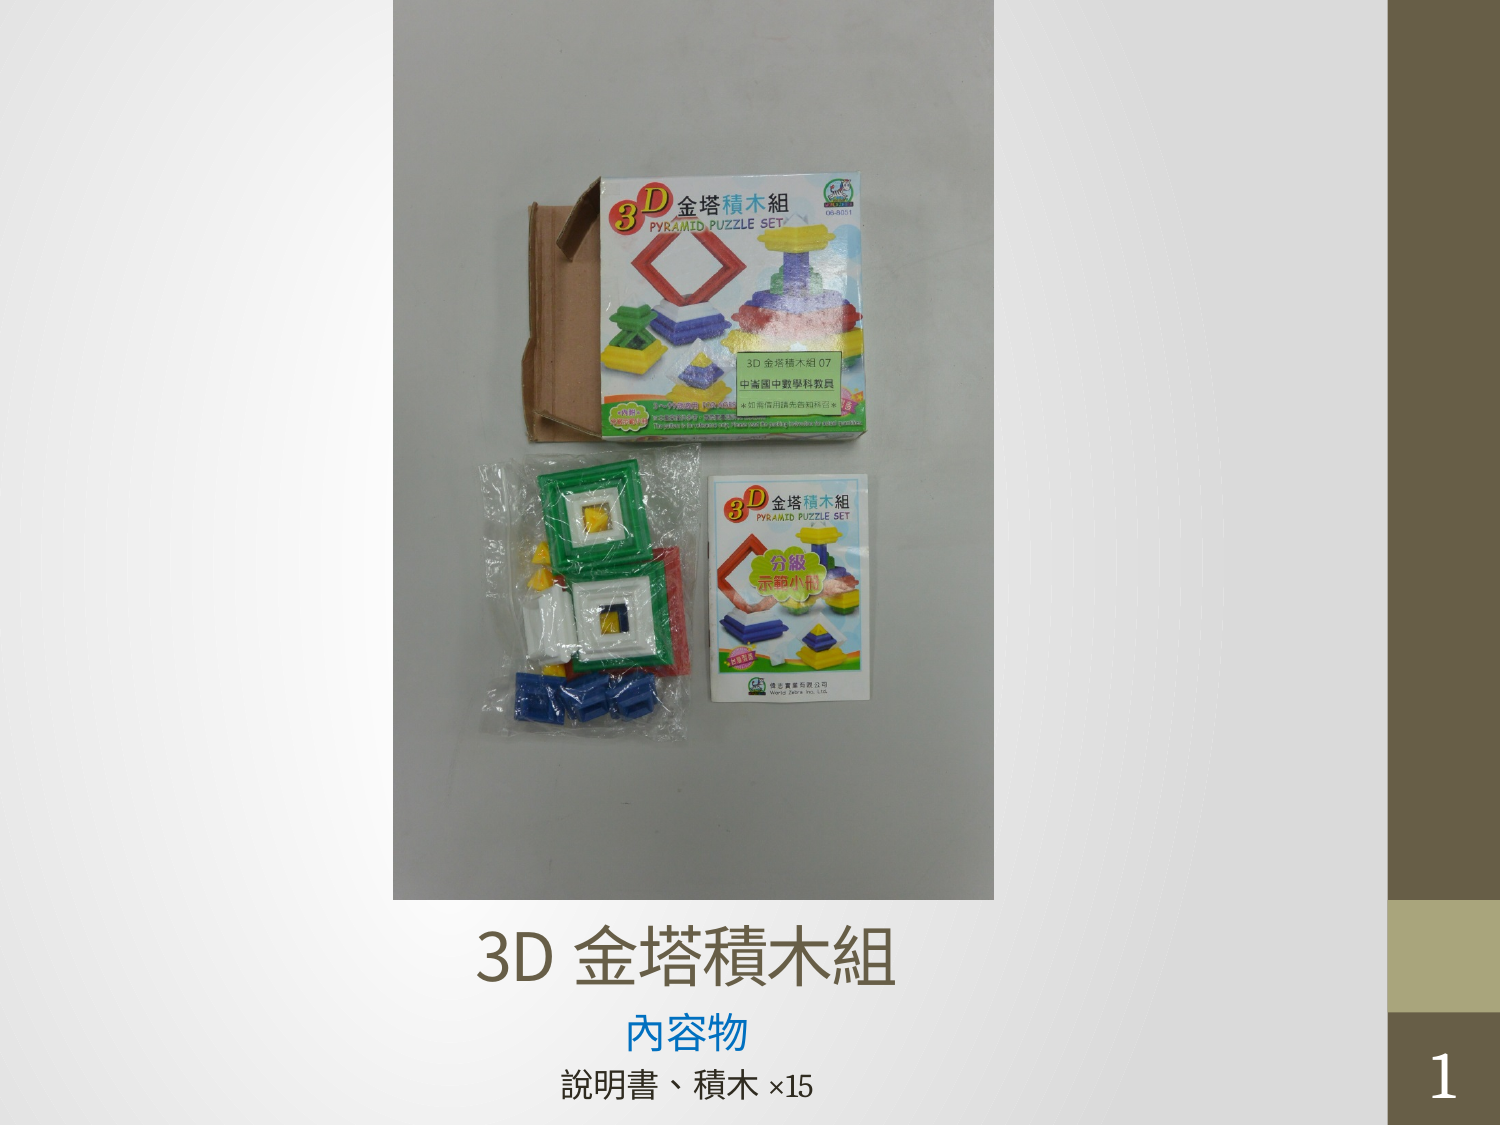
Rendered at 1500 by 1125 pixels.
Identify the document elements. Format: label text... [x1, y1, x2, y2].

text_box 1 [1387, 1023, 1500, 1119]
list 內容物 說明書、積木×15 [49, 999, 1325, 1120]
title 3D金塔積木組 [49, 905, 1325, 999]
picture [393, 0, 994, 900]
